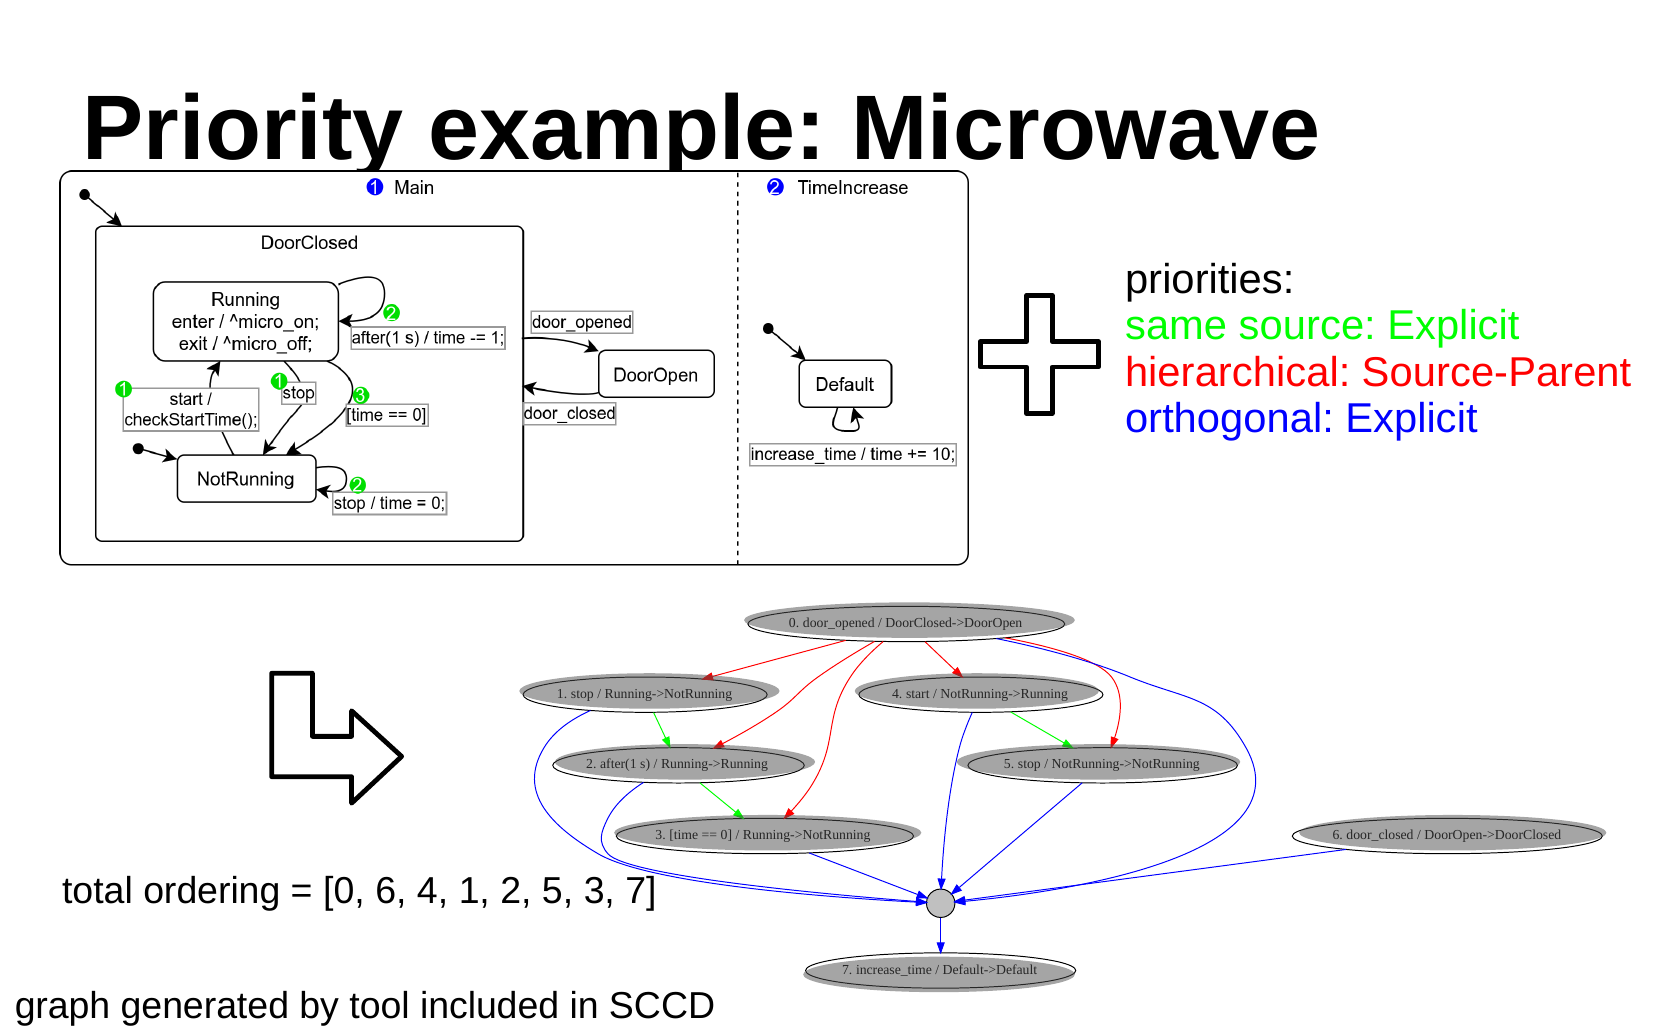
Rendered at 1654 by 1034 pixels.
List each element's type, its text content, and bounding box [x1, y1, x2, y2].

picture [519, 602, 1607, 993]
text_box priorities: same source: Explicit hierarchical: Source-Parent orthogonal: Explicit [1110, 248, 1654, 461]
text_box [744, 602, 1075, 638]
text_box graph generated by tool included in SCCD [0, 976, 1465, 1034]
text_box [554, 744, 816, 780]
text_box [271, 673, 402, 804]
text_box [1299, 814, 1607, 851]
text_box [614, 814, 922, 851]
picture [59, 170, 969, 567]
text_box [803, 956, 1075, 993]
title Priority example: Microwave [82, 41, 1571, 214]
text_box [956, 744, 1241, 780]
text_box [519, 673, 780, 709]
text_box [854, 673, 1099, 709]
text_box total ordering = [0, 6, 4, 1, 2, 5, 3, 7] [47, 862, 674, 962]
